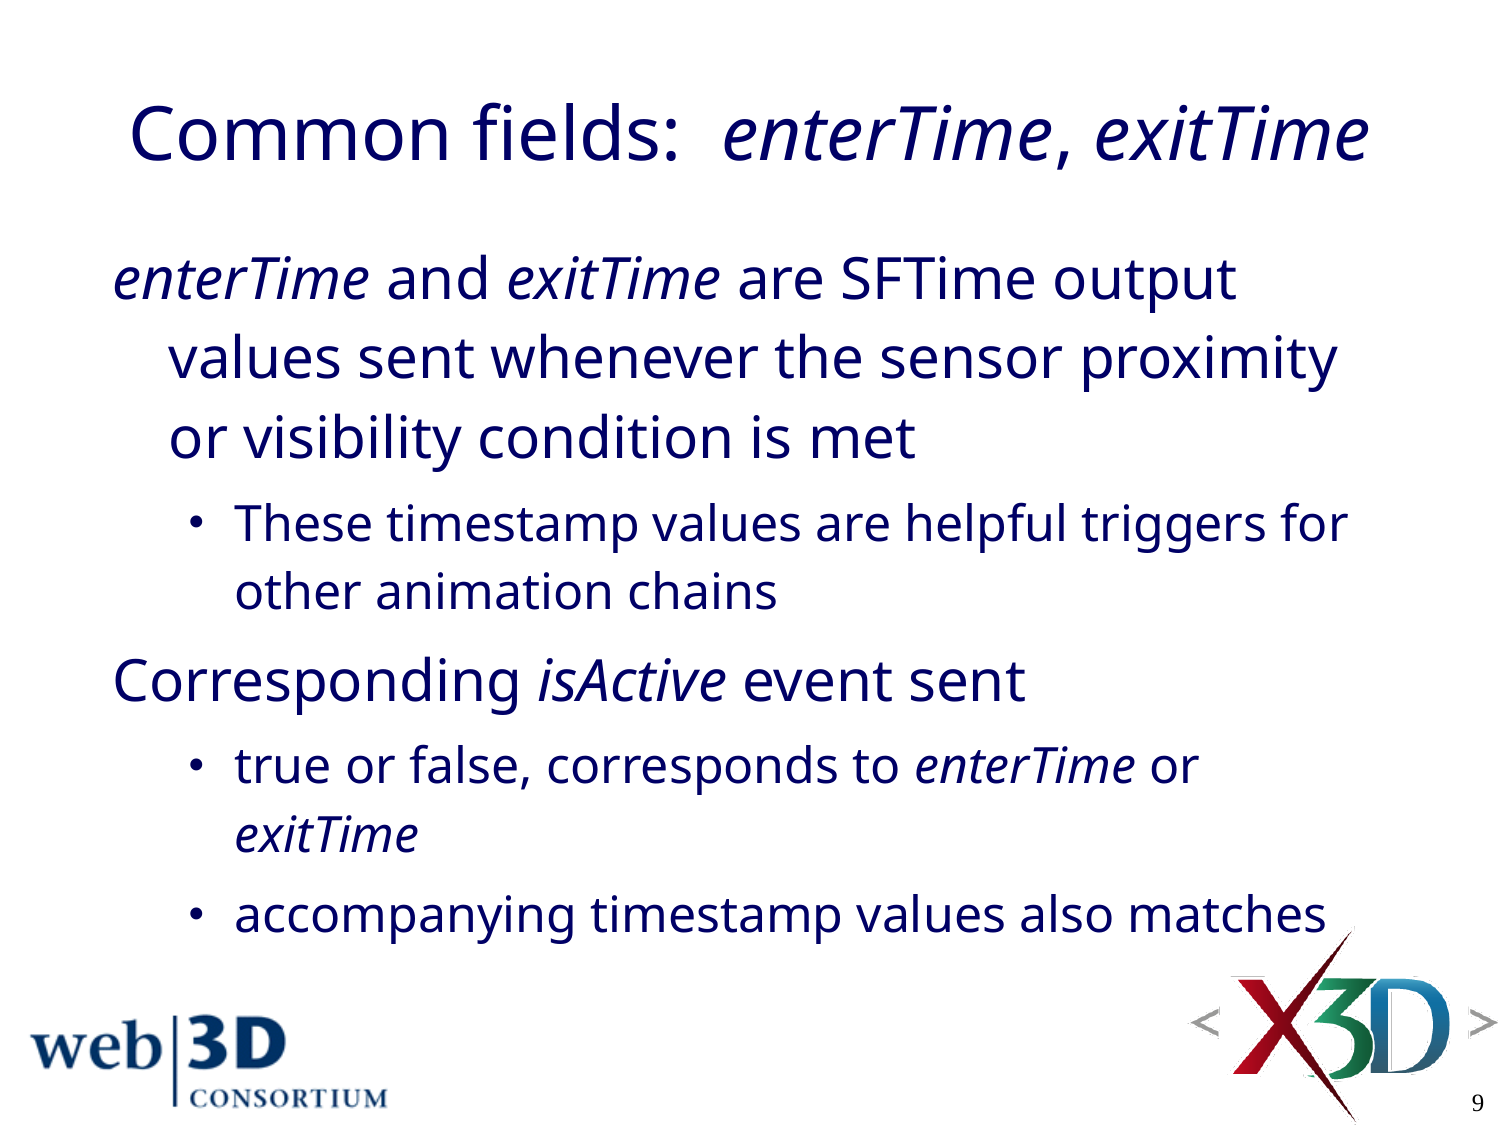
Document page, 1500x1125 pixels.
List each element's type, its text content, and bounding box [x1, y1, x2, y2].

picture [1187, 926, 1500, 1125]
list enterTime and exitTime are SFTime output values sent whenever the sensor proximity or visibility condition is met These timestamp values are helpful triggers for other animation chains Corresponding isActive event sent true or false, corresponds to enterTime or exitTime accompanying timestamp values also matches [112, 237, 1388, 986]
picture [12, 998, 413, 1118]
title Common fields: enterTime, exitTime [112, 37, 1388, 226]
